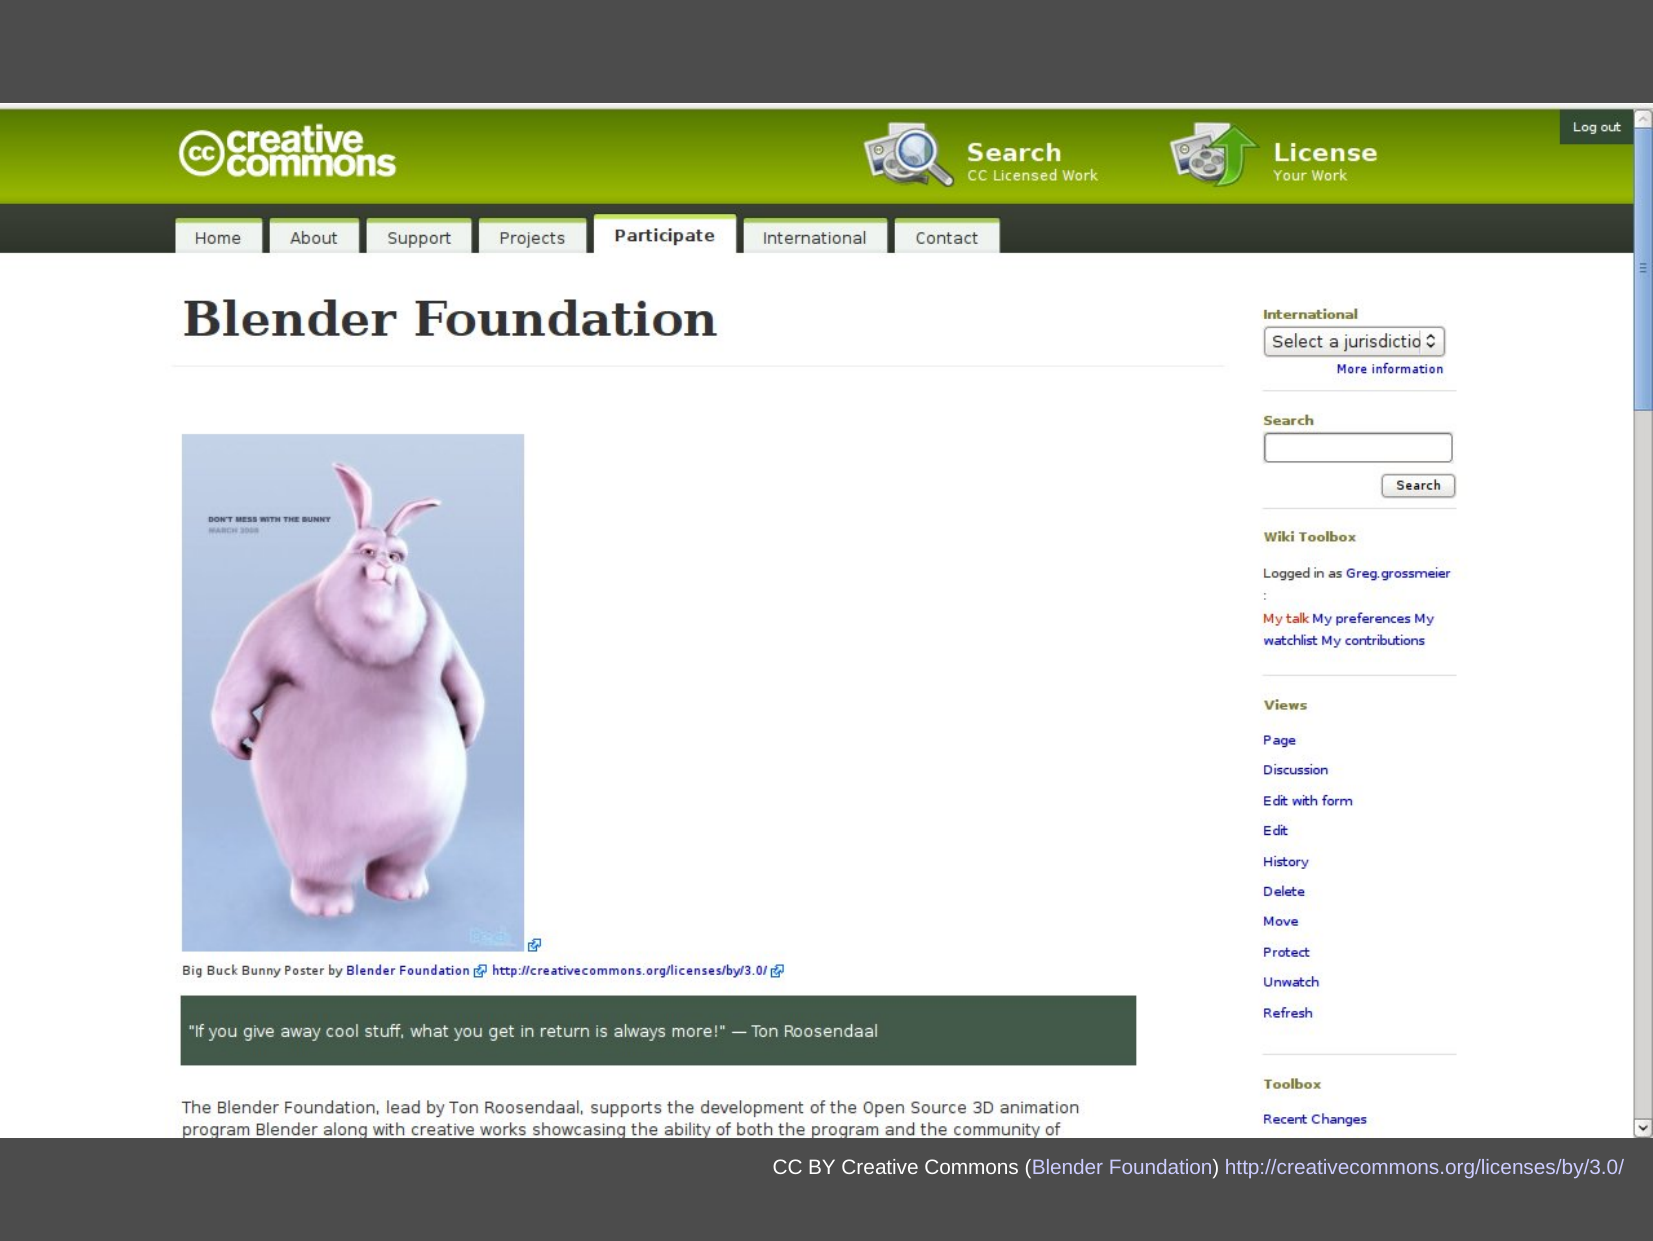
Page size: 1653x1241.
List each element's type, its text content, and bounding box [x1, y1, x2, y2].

text_box CC BY Creative Commons (Blender Foundation) http://creativecommons.org/licenses/by/3.0/ [757, 1145, 1651, 1187]
picture [0, 103, 1653, 1138]
